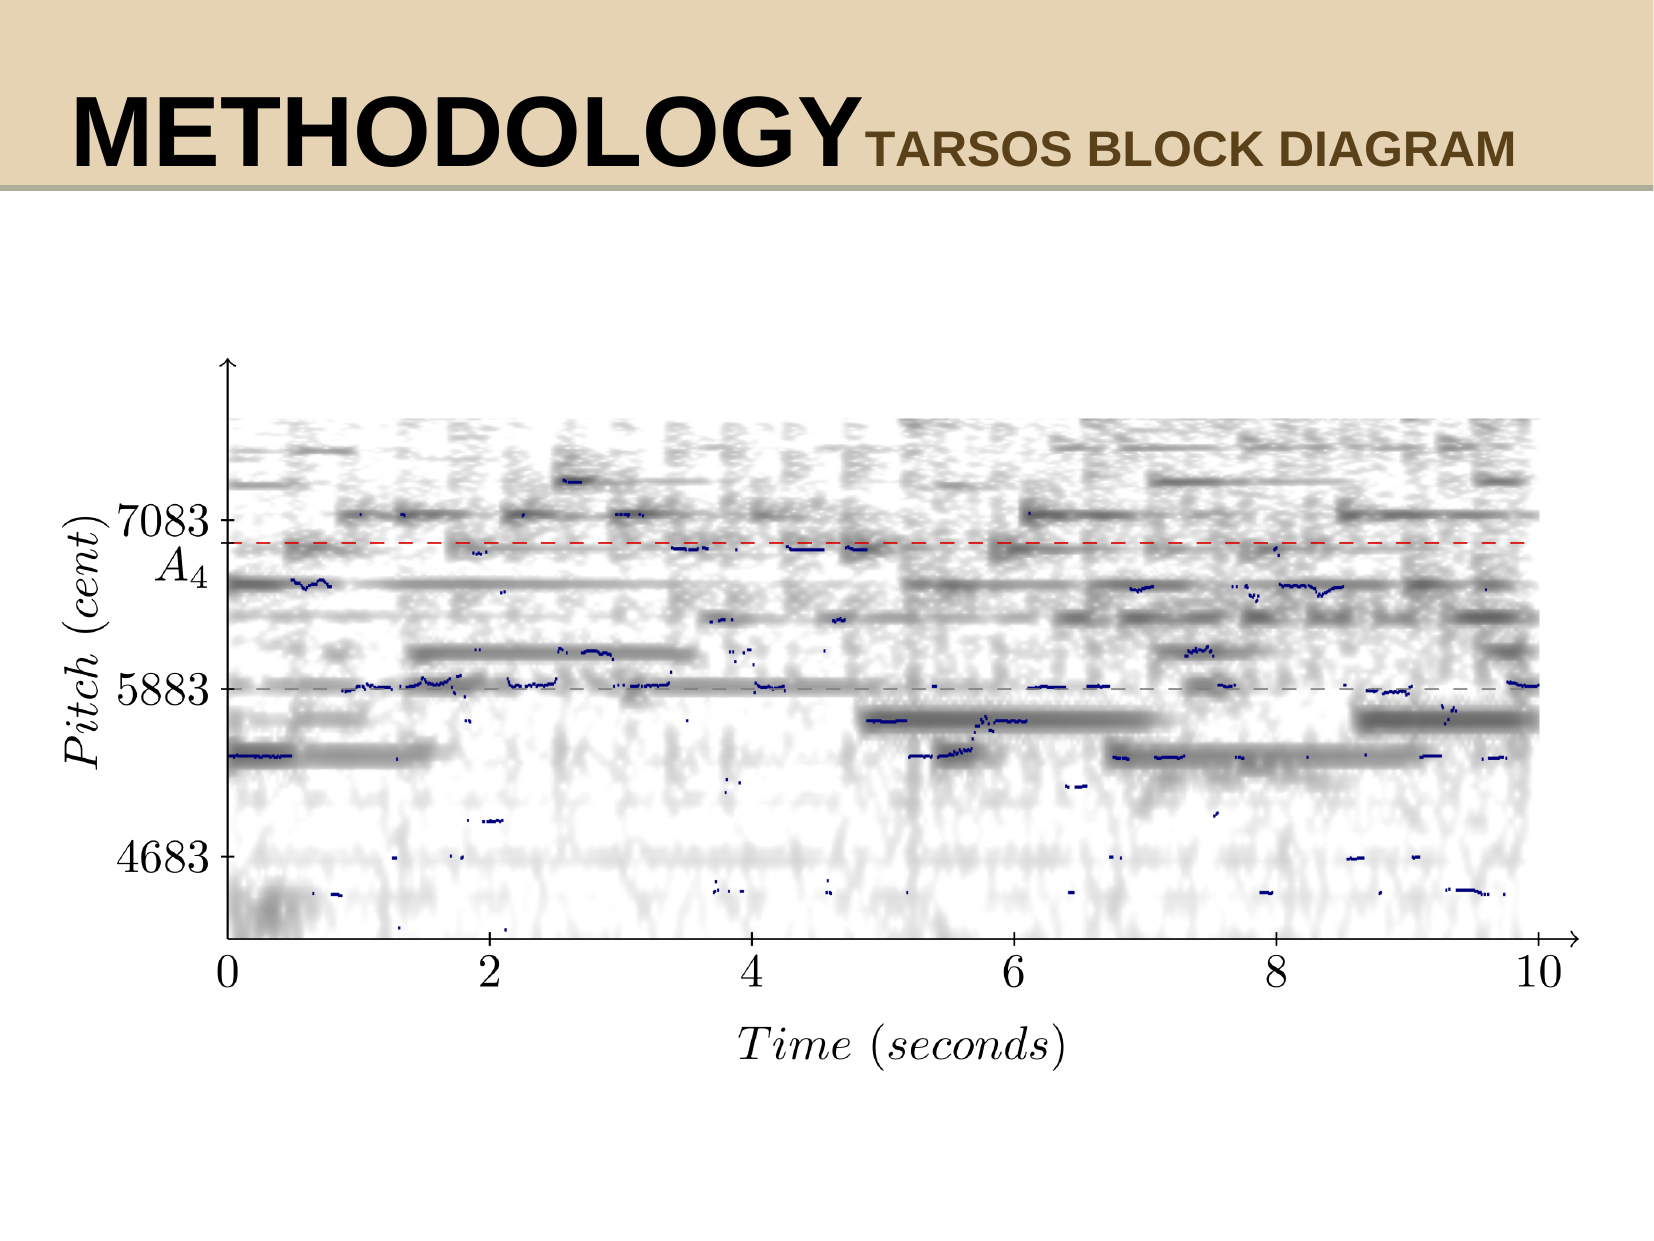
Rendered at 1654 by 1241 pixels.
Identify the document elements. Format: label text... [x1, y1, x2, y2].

title METHODOLOGYTARSOS BLOCK DIAGRAM [0, 0, 1654, 188]
picture [0, 318, 1651, 1092]
